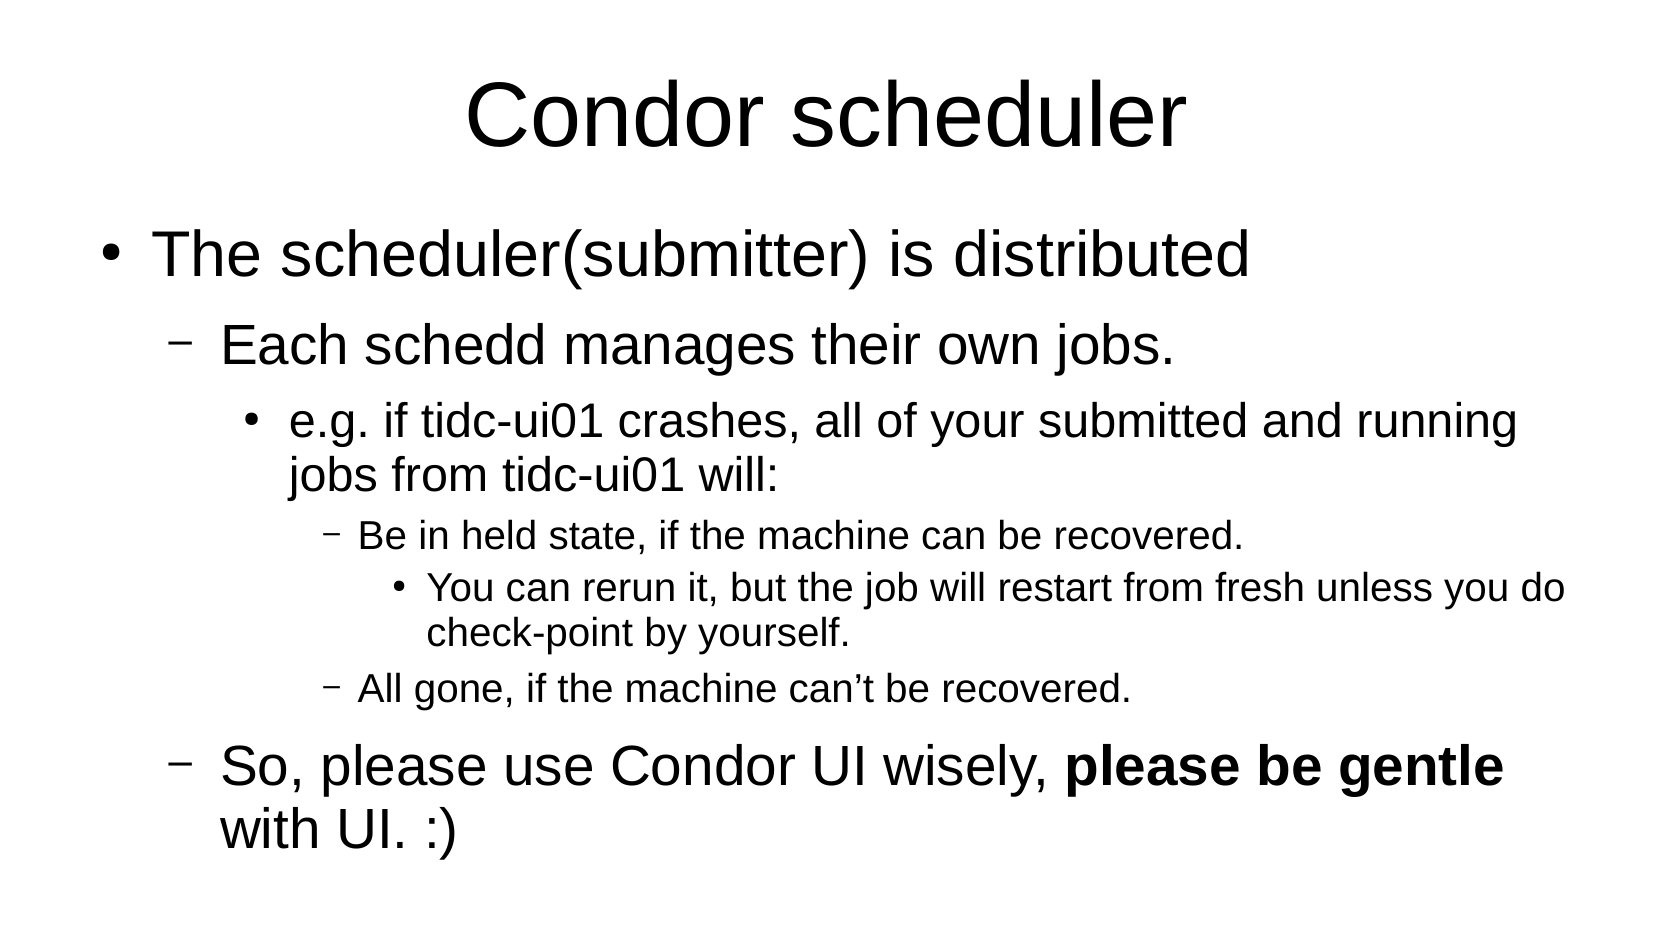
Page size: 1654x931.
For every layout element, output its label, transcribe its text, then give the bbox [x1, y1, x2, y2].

title Condor scheduler [82, 37, 1571, 193]
list The scheduler(submitter) is distributed Each schedd manages their own jobs. e.g. if tidc-ui01 crashes, all of your submitted and running jobs from tidc-ui01 will: Be in held state, if the machine can be recovered. You can rerun it, but the job will restart from fresh unless you do check-point by yourself. All gone, if the machine can’t be recovered. So, please use Condor UI wisely, please be gentle with UI. :) [82, 217, 1571, 863]
